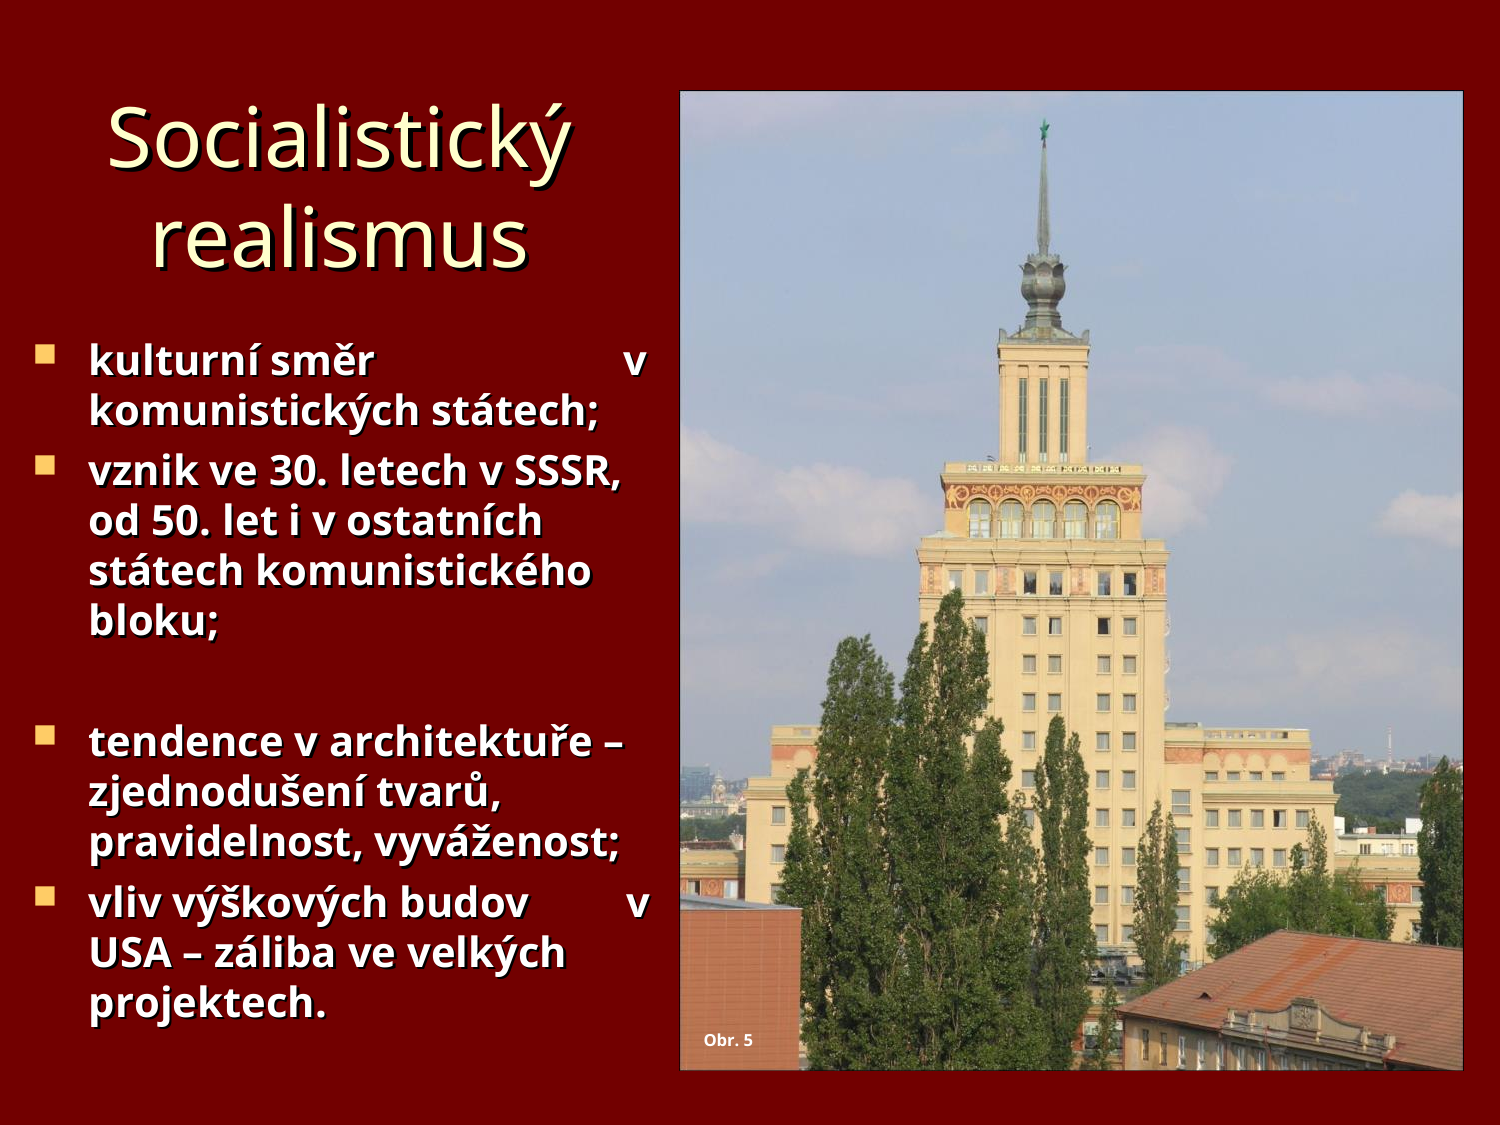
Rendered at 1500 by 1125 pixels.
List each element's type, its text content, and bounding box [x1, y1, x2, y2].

text_box Obr. 5 [688, 1022, 769, 1059]
title Socialistický realismus [0, 76, 680, 292]
list kulturní směr v komunistických státech; vznik ve 30. letech v SSSR, od 50. let i v ostatních státech komunistického bloku; tendence v architektuře – zjednodušení tvarů, pravidelnost, vyváženost; vliv výškových budov v USA – záliba ve velkých projektech. [17, 326, 679, 1035]
text_box [679, 90, 1464, 1071]
